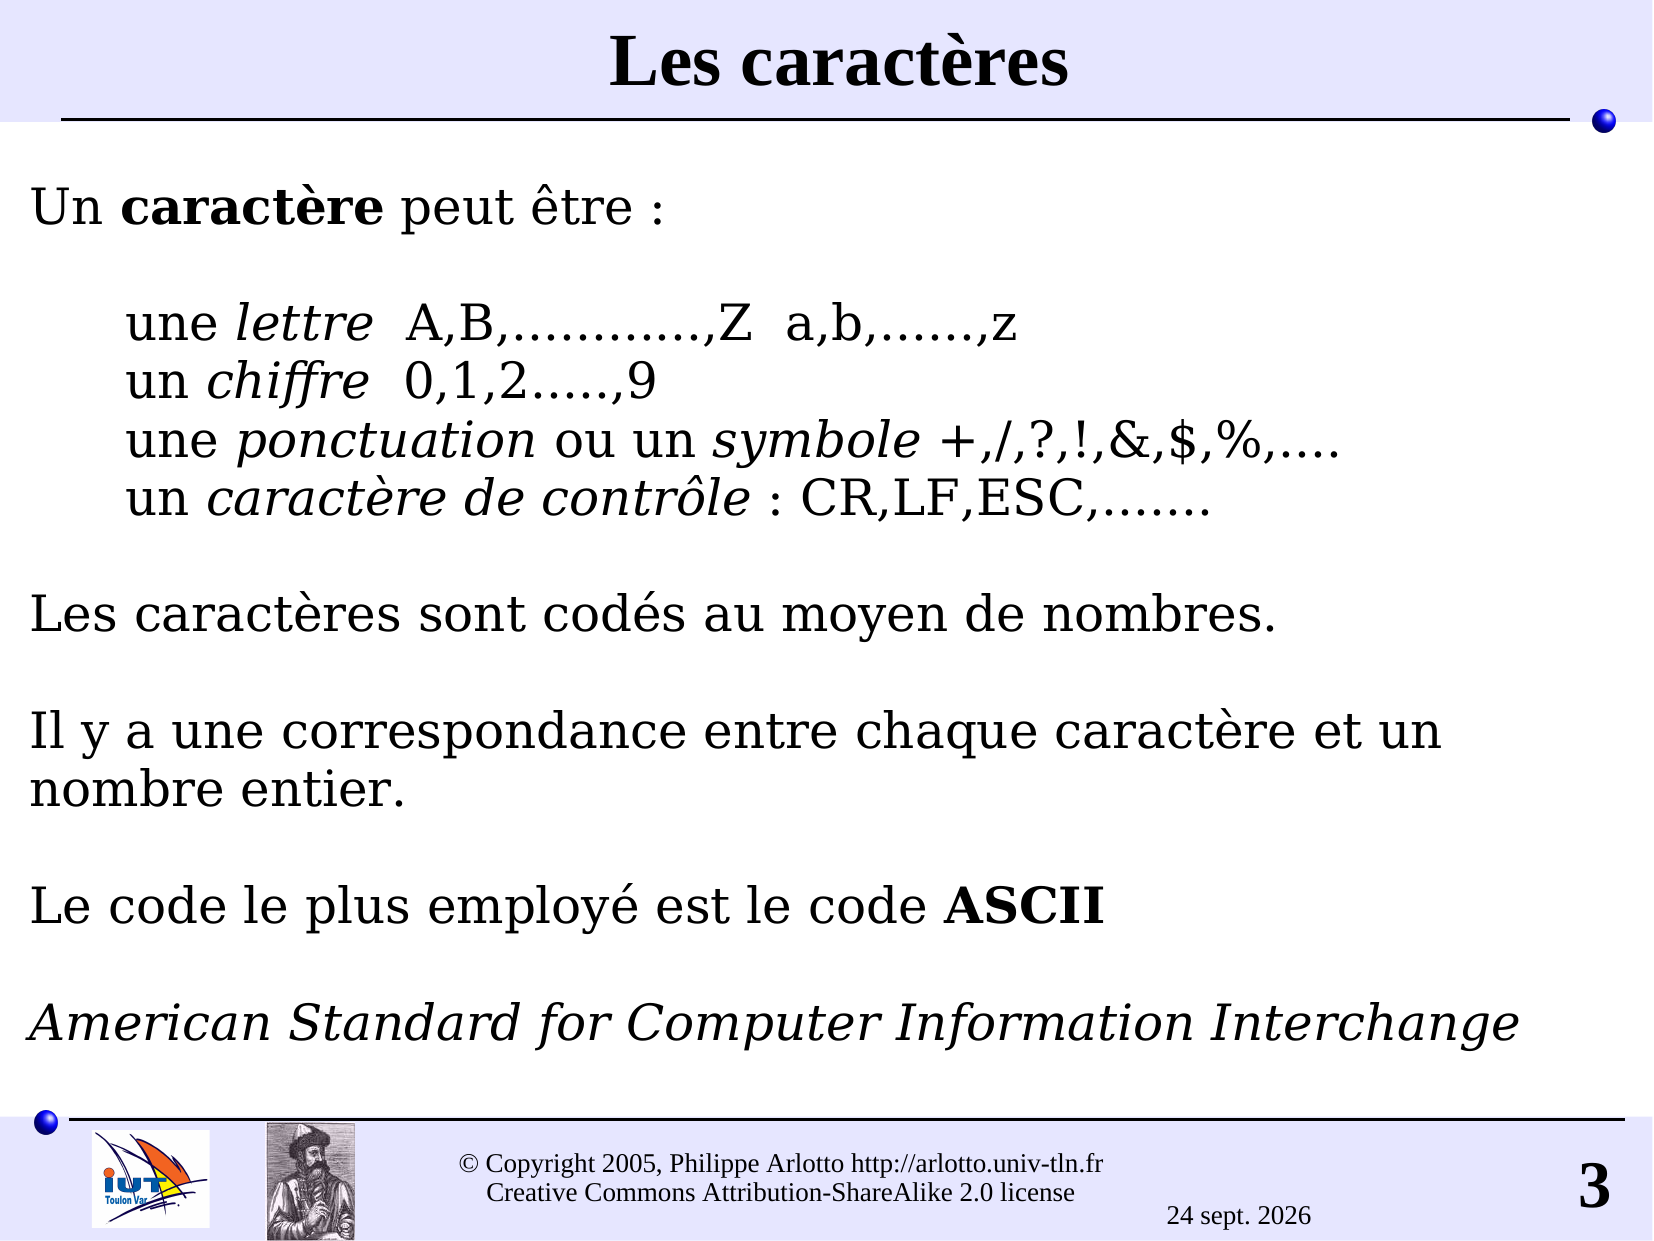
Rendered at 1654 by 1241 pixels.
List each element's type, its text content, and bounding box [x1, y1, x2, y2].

picture [265, 1227, 355, 1241]
text_box Un caractère peut être : une lettre A,B,............,Z a,b,......,z un chiffre 0,1,2.....,9 une ponctuation ou un symbole +,/,?,!,&,$,%,.... un caractère de contrôle : CR,LF,ESC,....... Les caractères sont codés au moyen de nombres. Il y a une correspondance entre chaque caractère et un nombre entier. Le code le plus employé est le code ASCII American Standard for Computer Information Interchange [29, 177, 1636, 1227]
title Les caractères [95, 11, 1585, 110]
